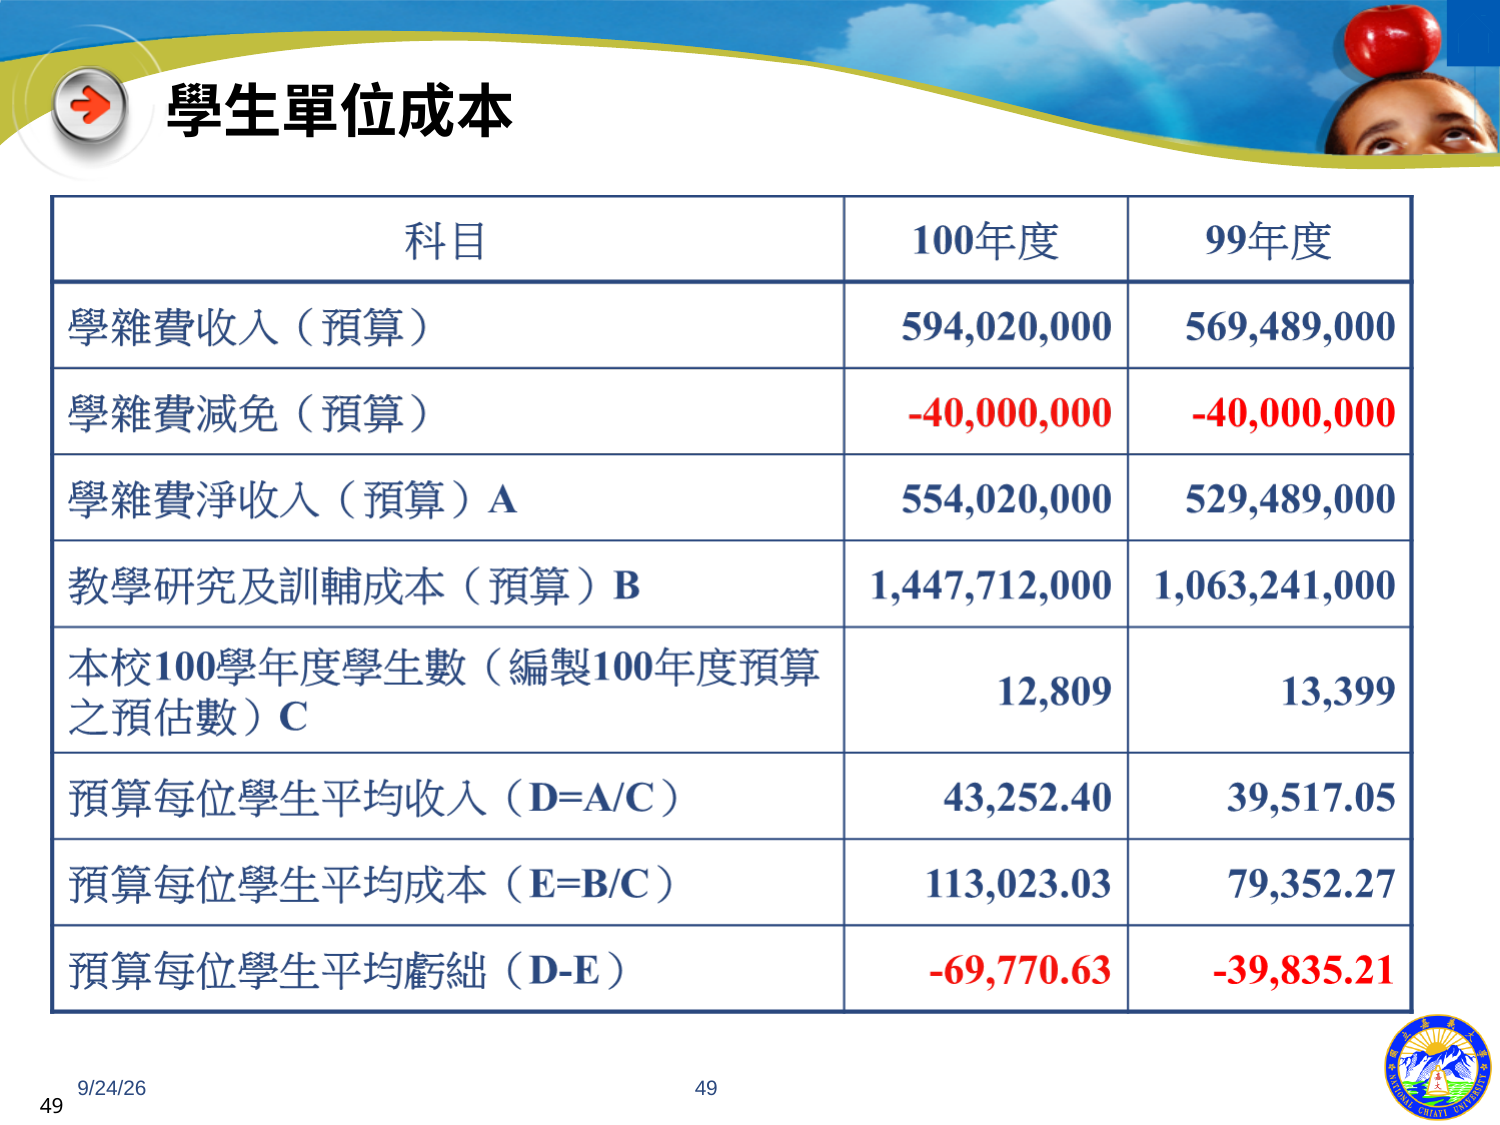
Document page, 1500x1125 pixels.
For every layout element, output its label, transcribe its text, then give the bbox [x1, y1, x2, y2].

text_box [24, 1067, 376, 1125]
text_box [1446, 0, 1500, 67]
title 學生單位成本 [150, 62, 888, 155]
picture [42, 196, 1431, 1019]
text_box [637, 1067, 775, 1111]
